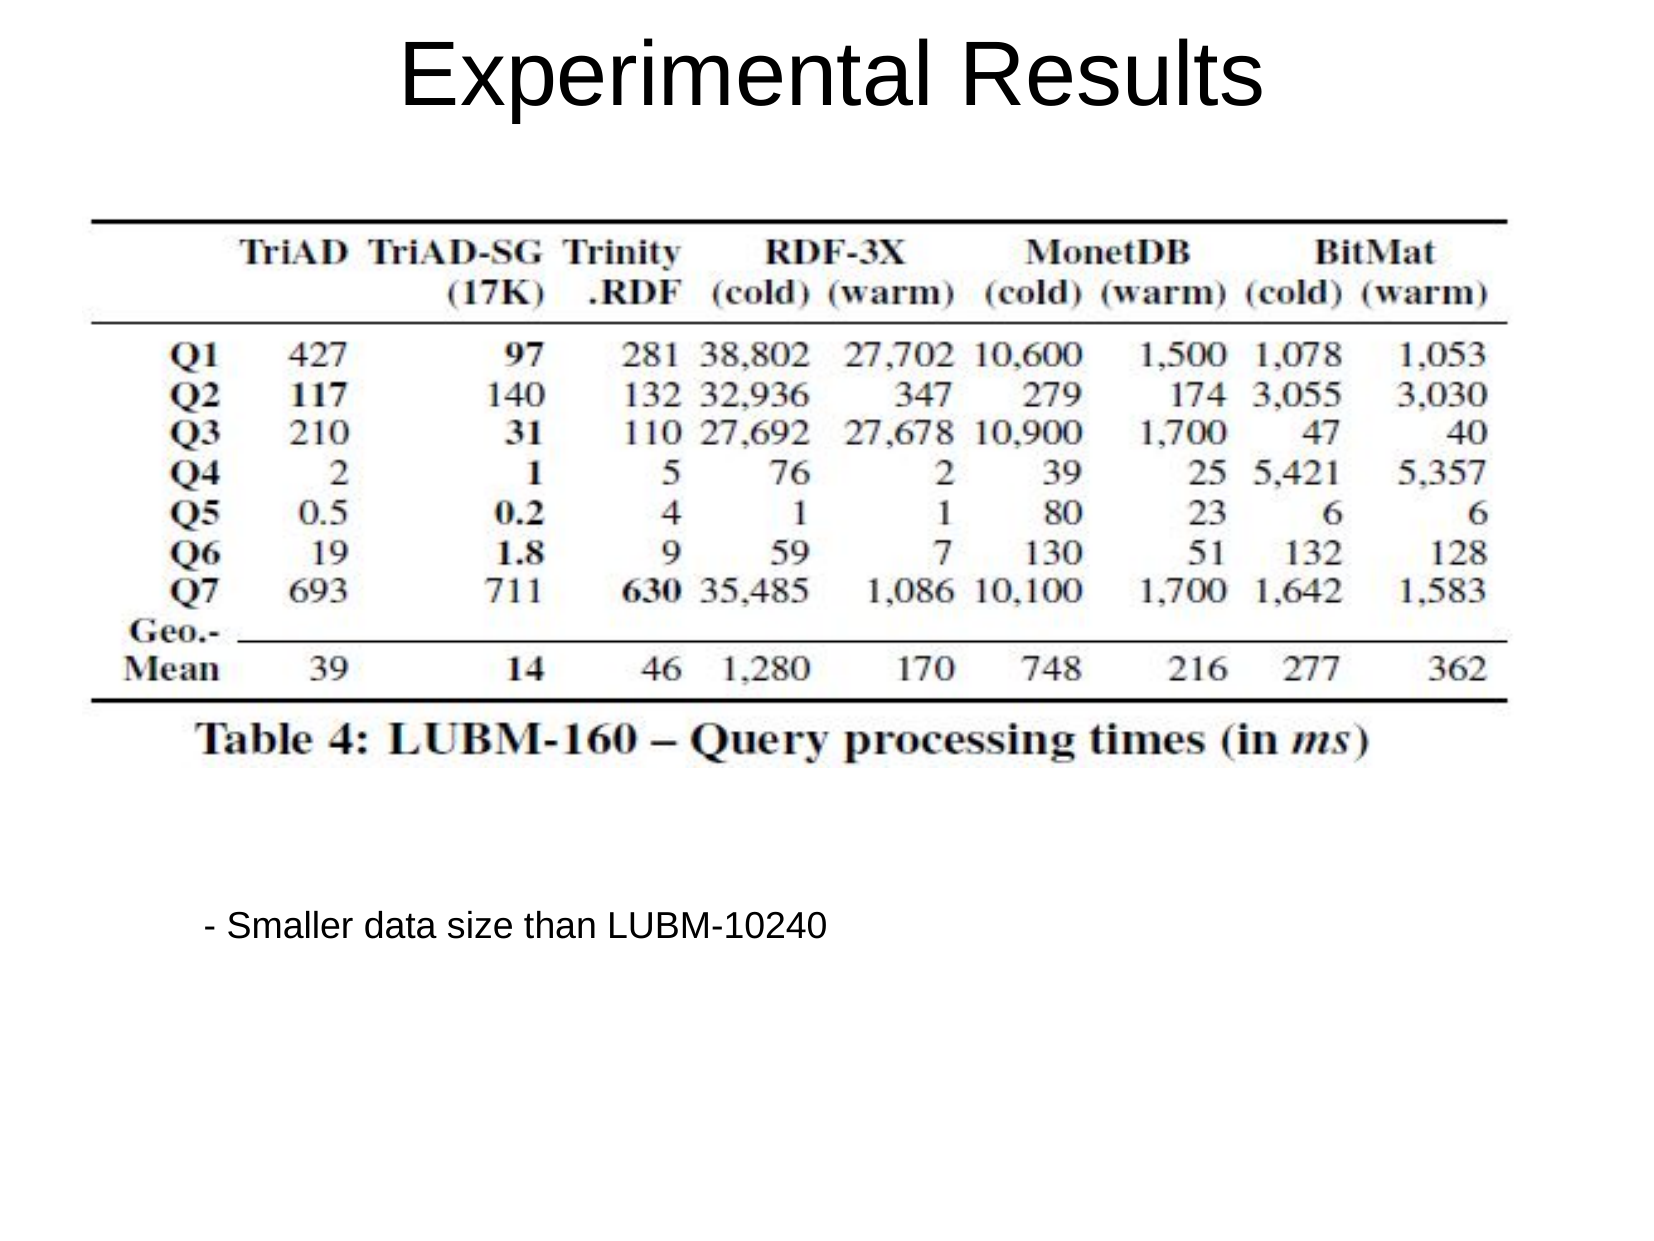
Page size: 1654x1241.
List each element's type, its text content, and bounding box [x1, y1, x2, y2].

title Experimental Results [11, 5, 1654, 142]
picture [82, 200, 1546, 768]
text_box - Smaller data size than LUBM-10240 [188, 897, 843, 955]
